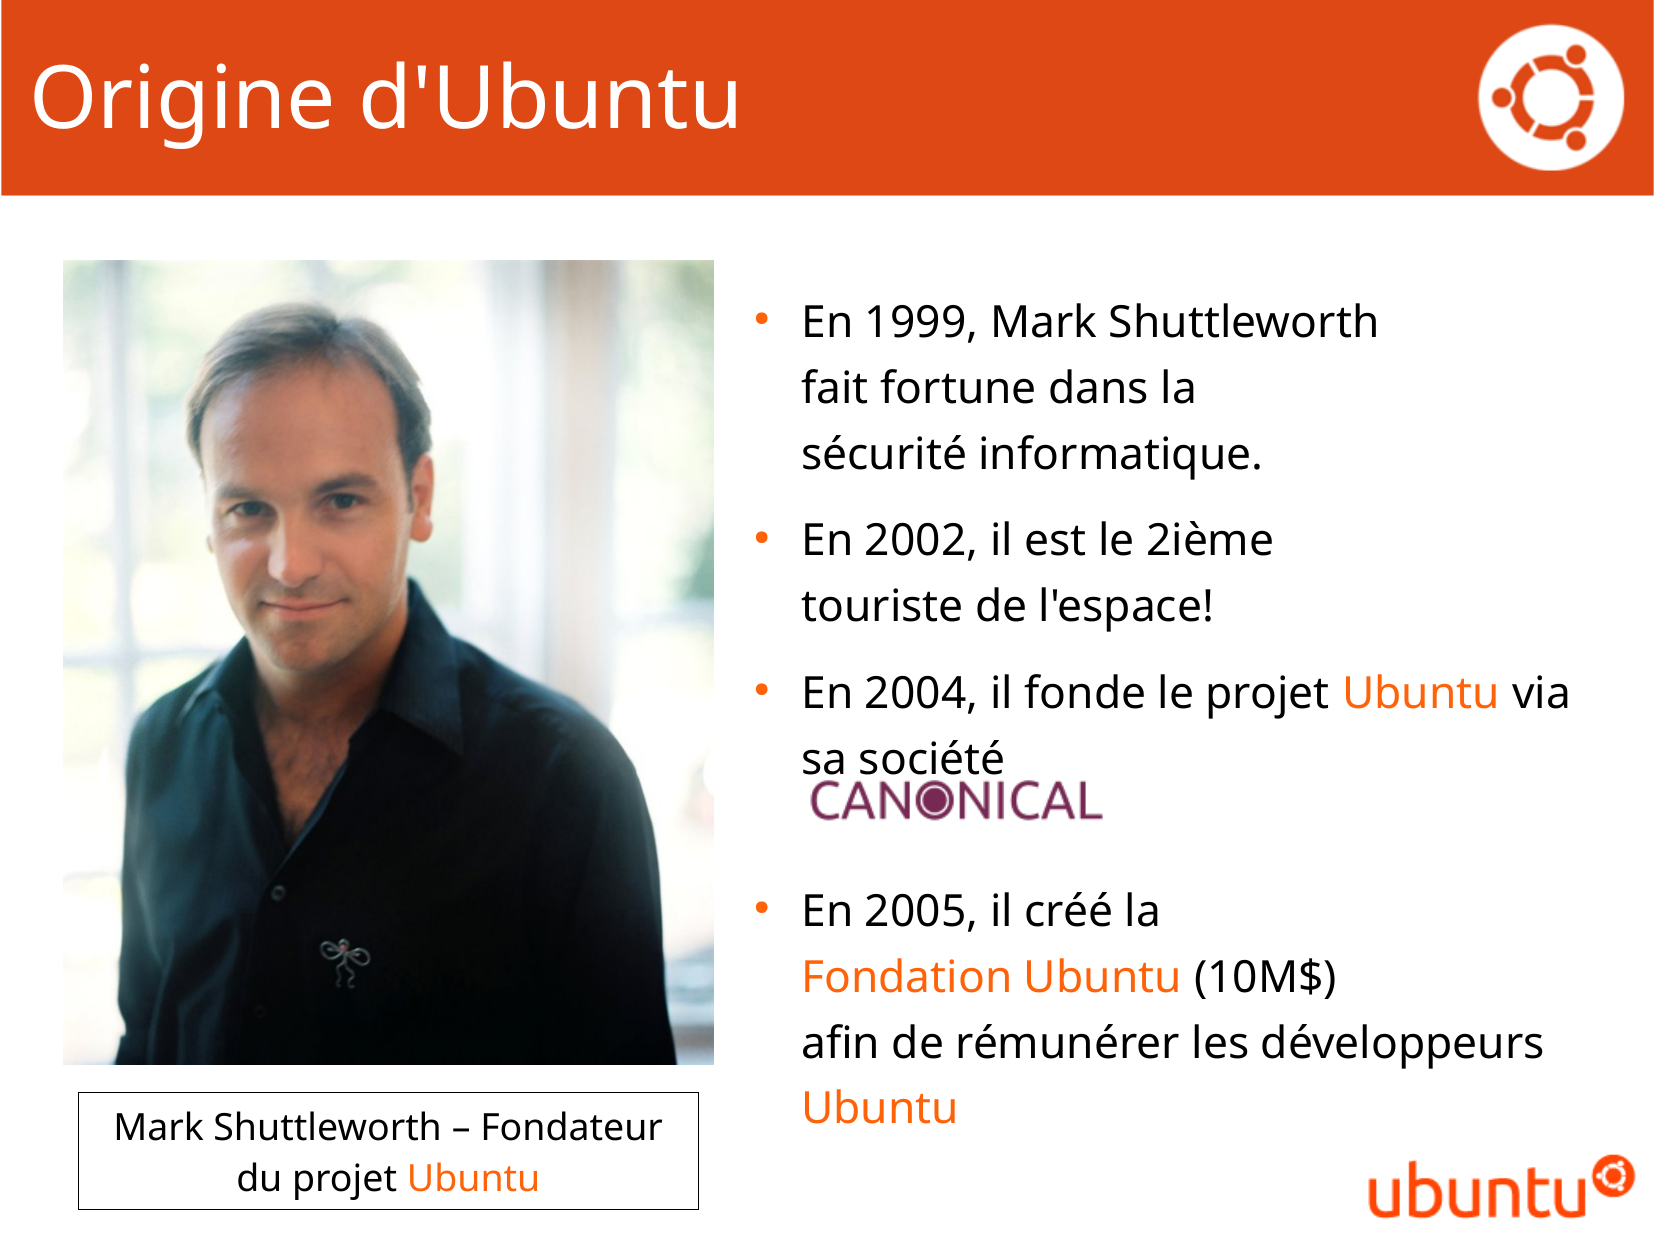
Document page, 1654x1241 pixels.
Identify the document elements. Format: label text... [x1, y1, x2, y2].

text_box Mark Shuttleworth – Fondateur du projet Ubuntu [78, 1092, 699, 1192]
list En 1999, Mark Shuttleworth fait fortune dans la sécurité informatique. En 2002, il est le 2ième touriste de l'espace! En 2004, il fonde le projet Ubuntu via sa société En 2005, il créé la Fondation Ubuntu (10M$) afin de rémunérer les développeurs Ubuntu [738, 290, 1572, 1147]
picture [0, 0, 1654, 1241]
title Origine d'Ubuntu [29, 11, 1459, 178]
